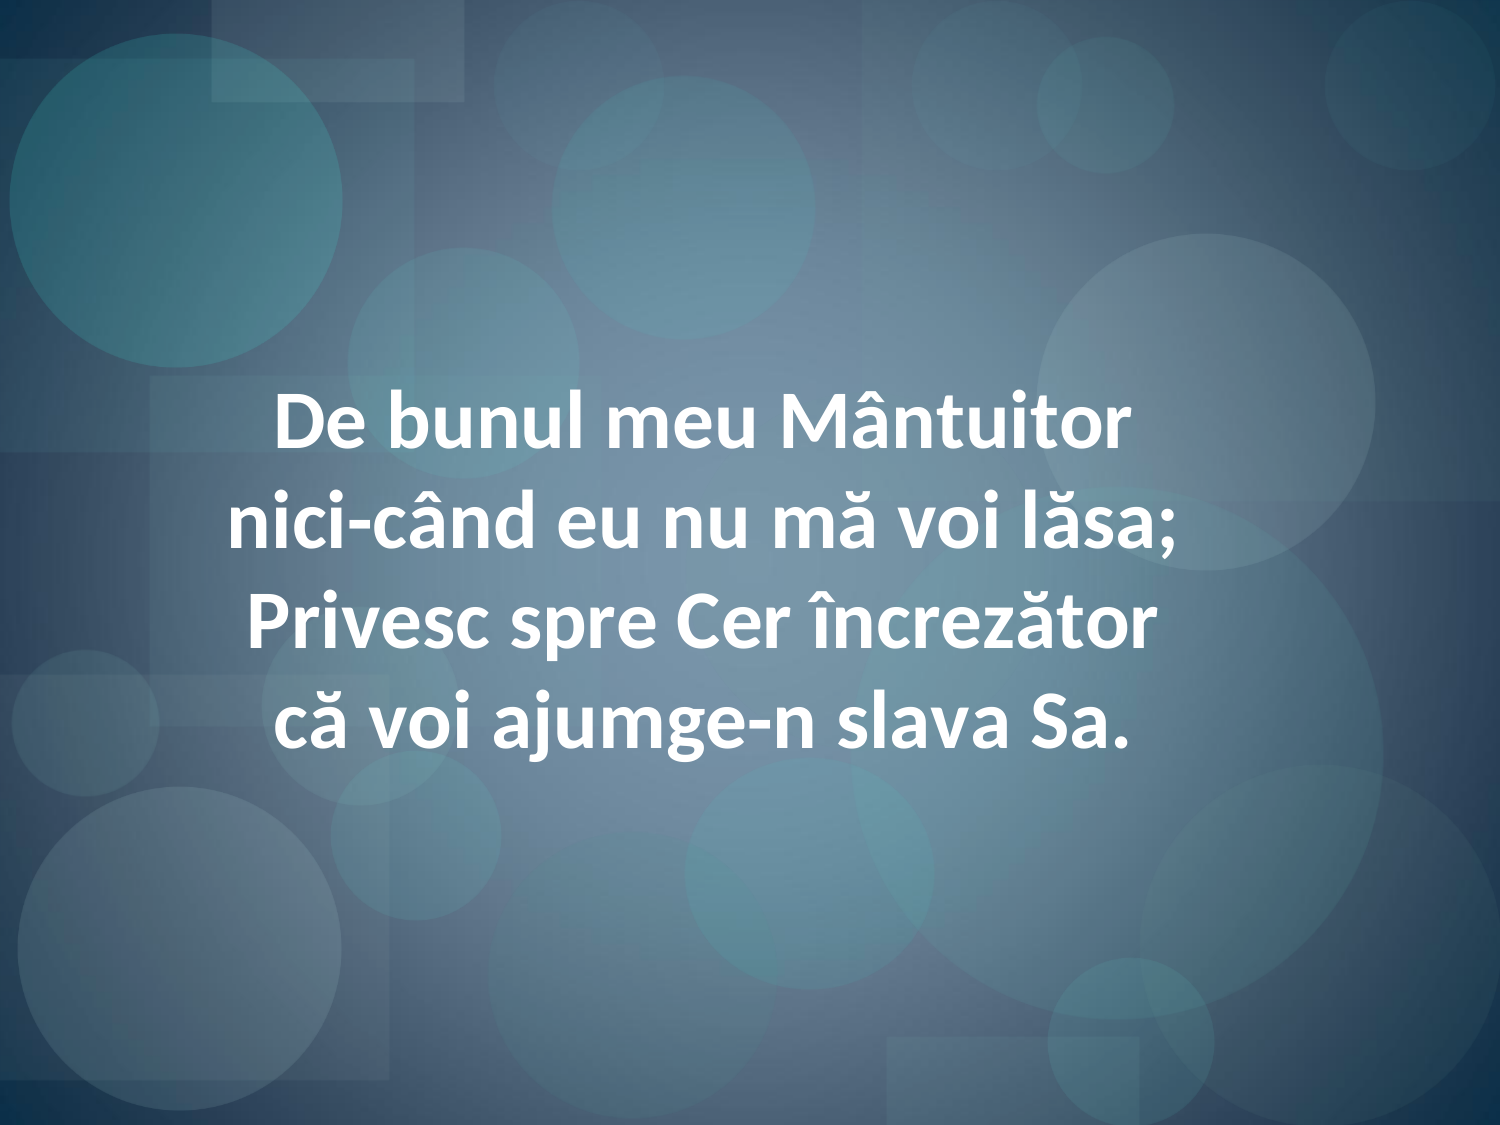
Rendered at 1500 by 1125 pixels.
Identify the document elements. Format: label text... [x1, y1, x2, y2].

text_box De bunul meu Mântuitor nici-când eu nu mă voi lăsa; Privesc spre Cer încrezător că voi ajumge-n slava Sa. [211, 357, 1196, 773]
picture [0, 0, 1500, 1125]
